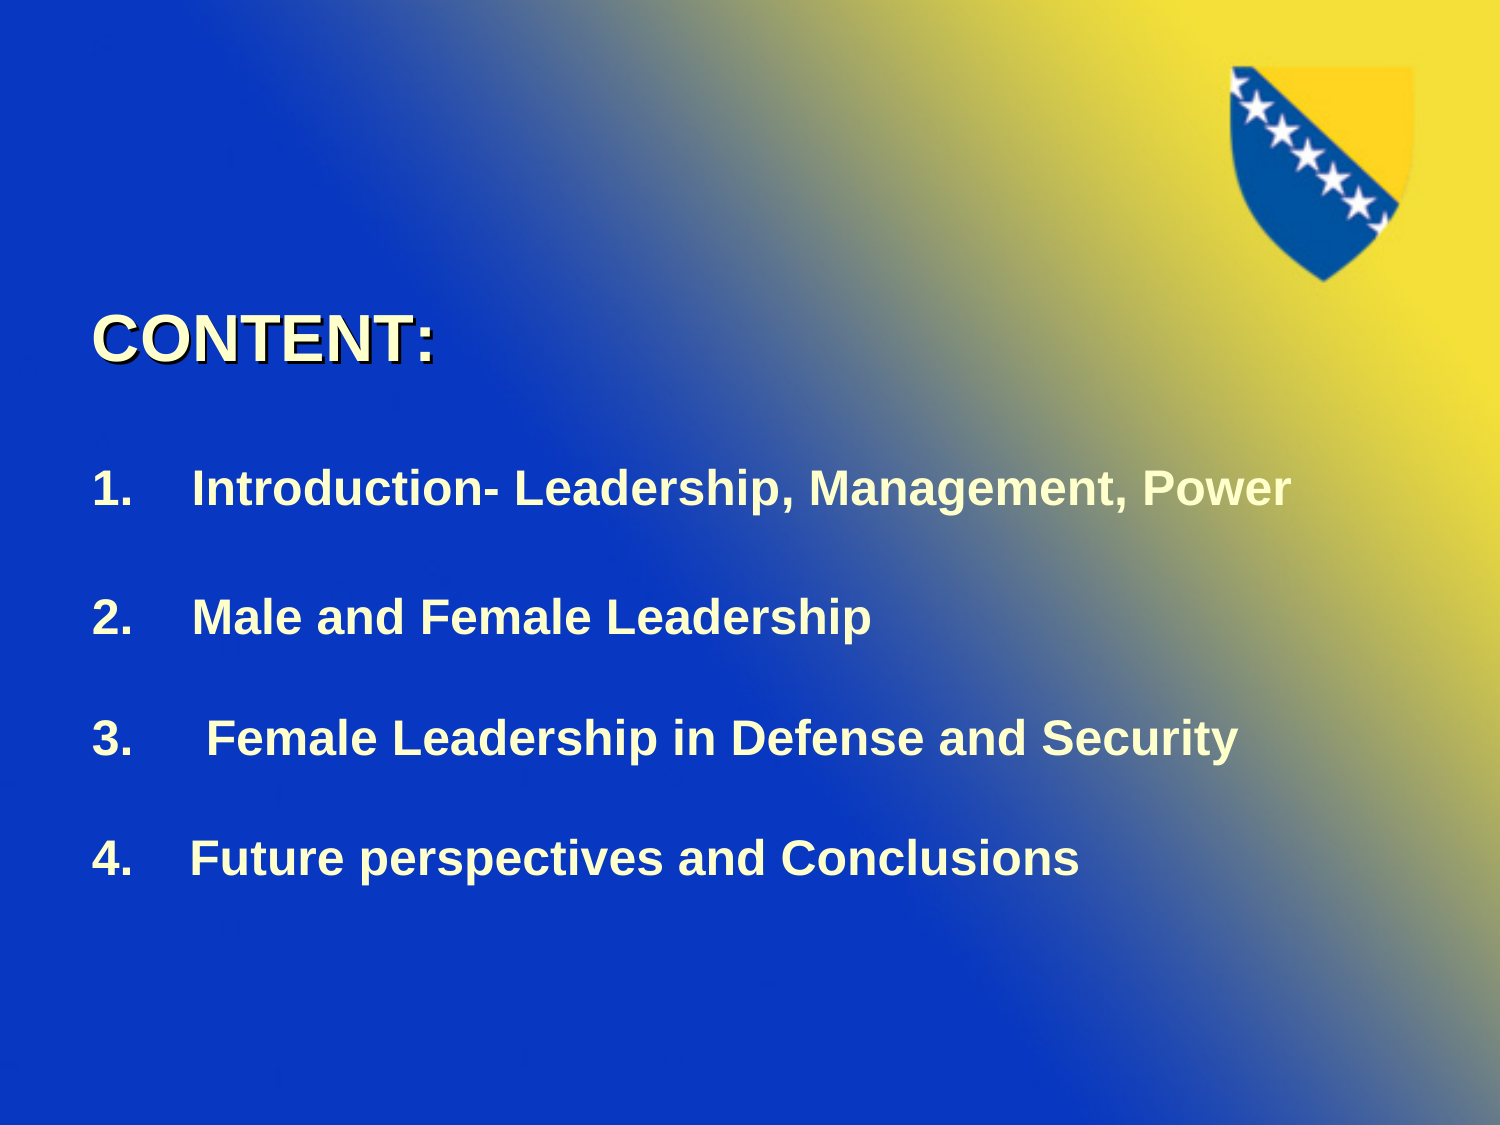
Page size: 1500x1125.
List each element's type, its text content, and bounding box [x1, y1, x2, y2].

picture [0, 0, 1500, 1125]
list CONTENT: Introduction- Leadership, Management, Power Male and Female Leadership Female Leadership in Defense and Security 4. Future perspectives and Conclusions [76, 302, 1404, 1025]
